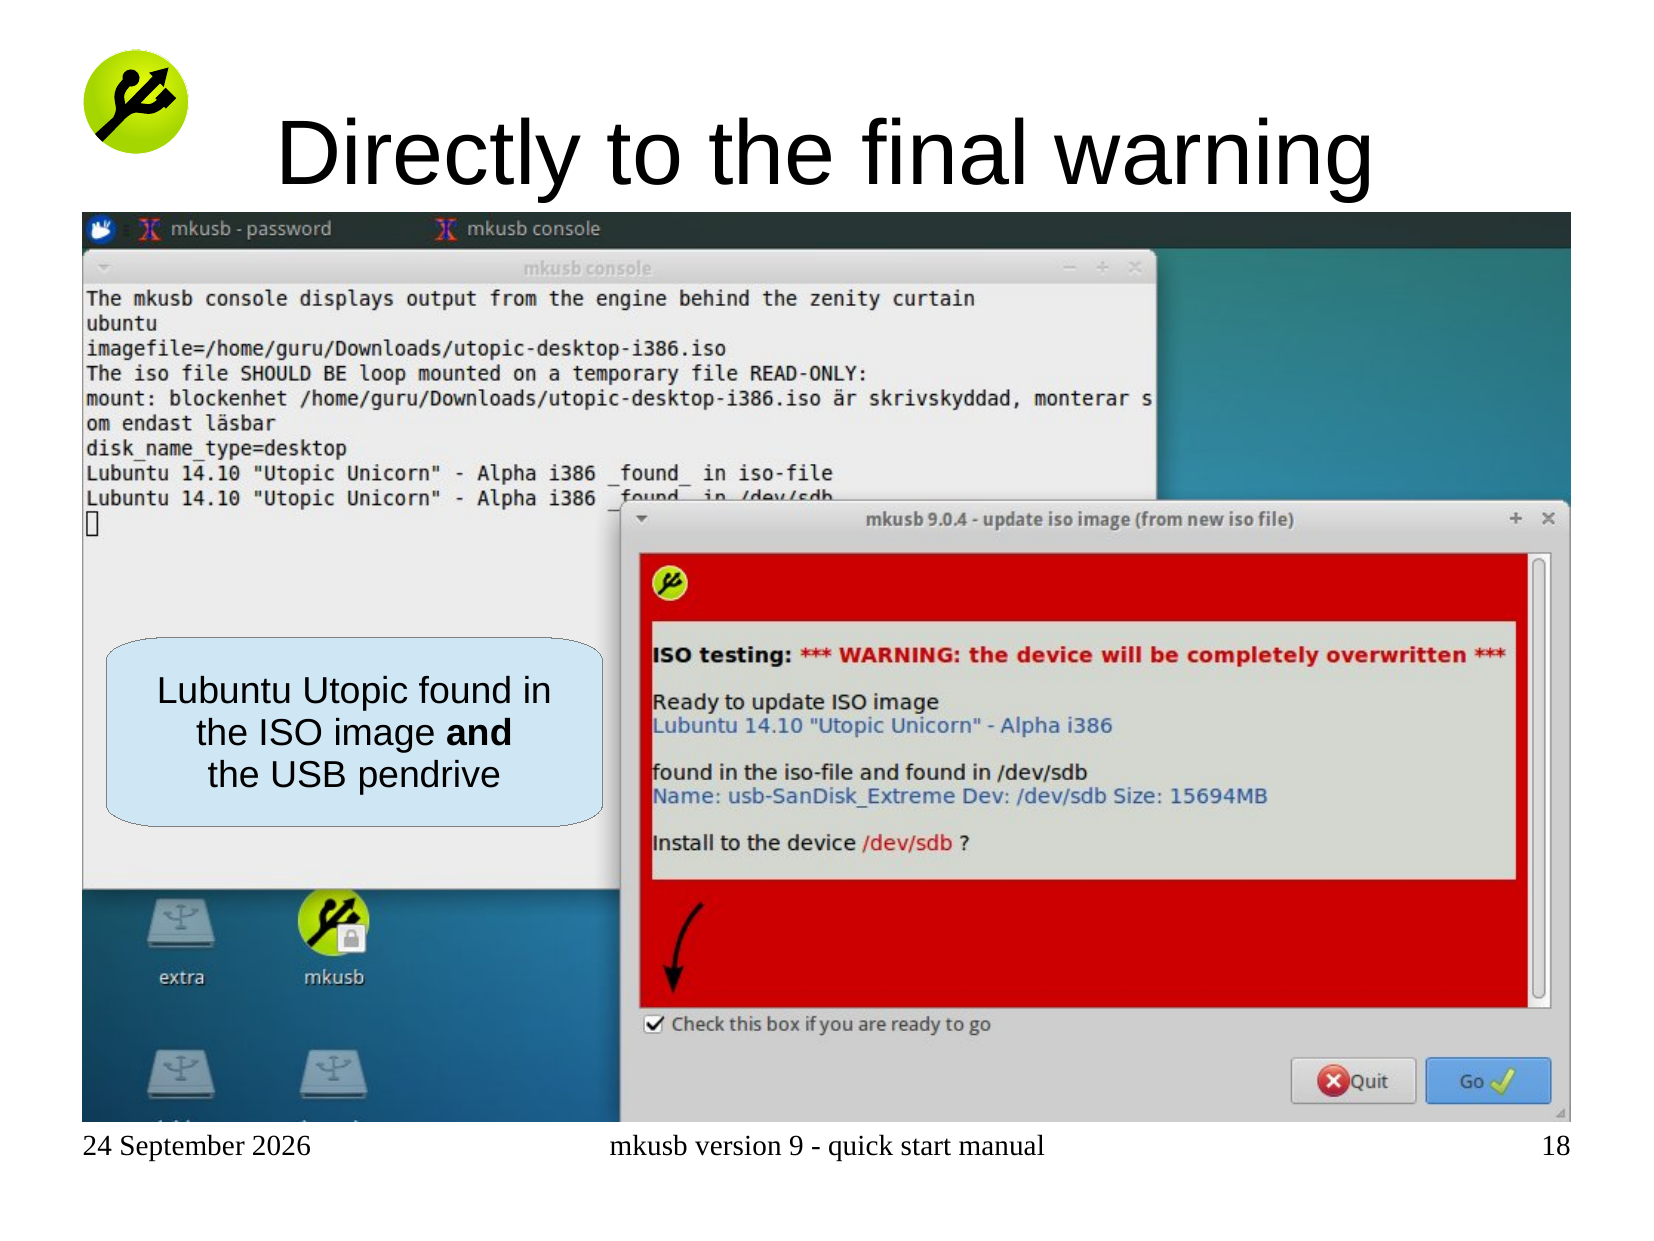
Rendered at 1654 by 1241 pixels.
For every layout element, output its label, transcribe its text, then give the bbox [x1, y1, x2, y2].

title Directly to the final warning [82, 49, 1571, 212]
picture [82, 212, 1571, 1123]
text_box Lubuntu Utopic found in the ISO image and the USB pendrive [106, 637, 603, 827]
